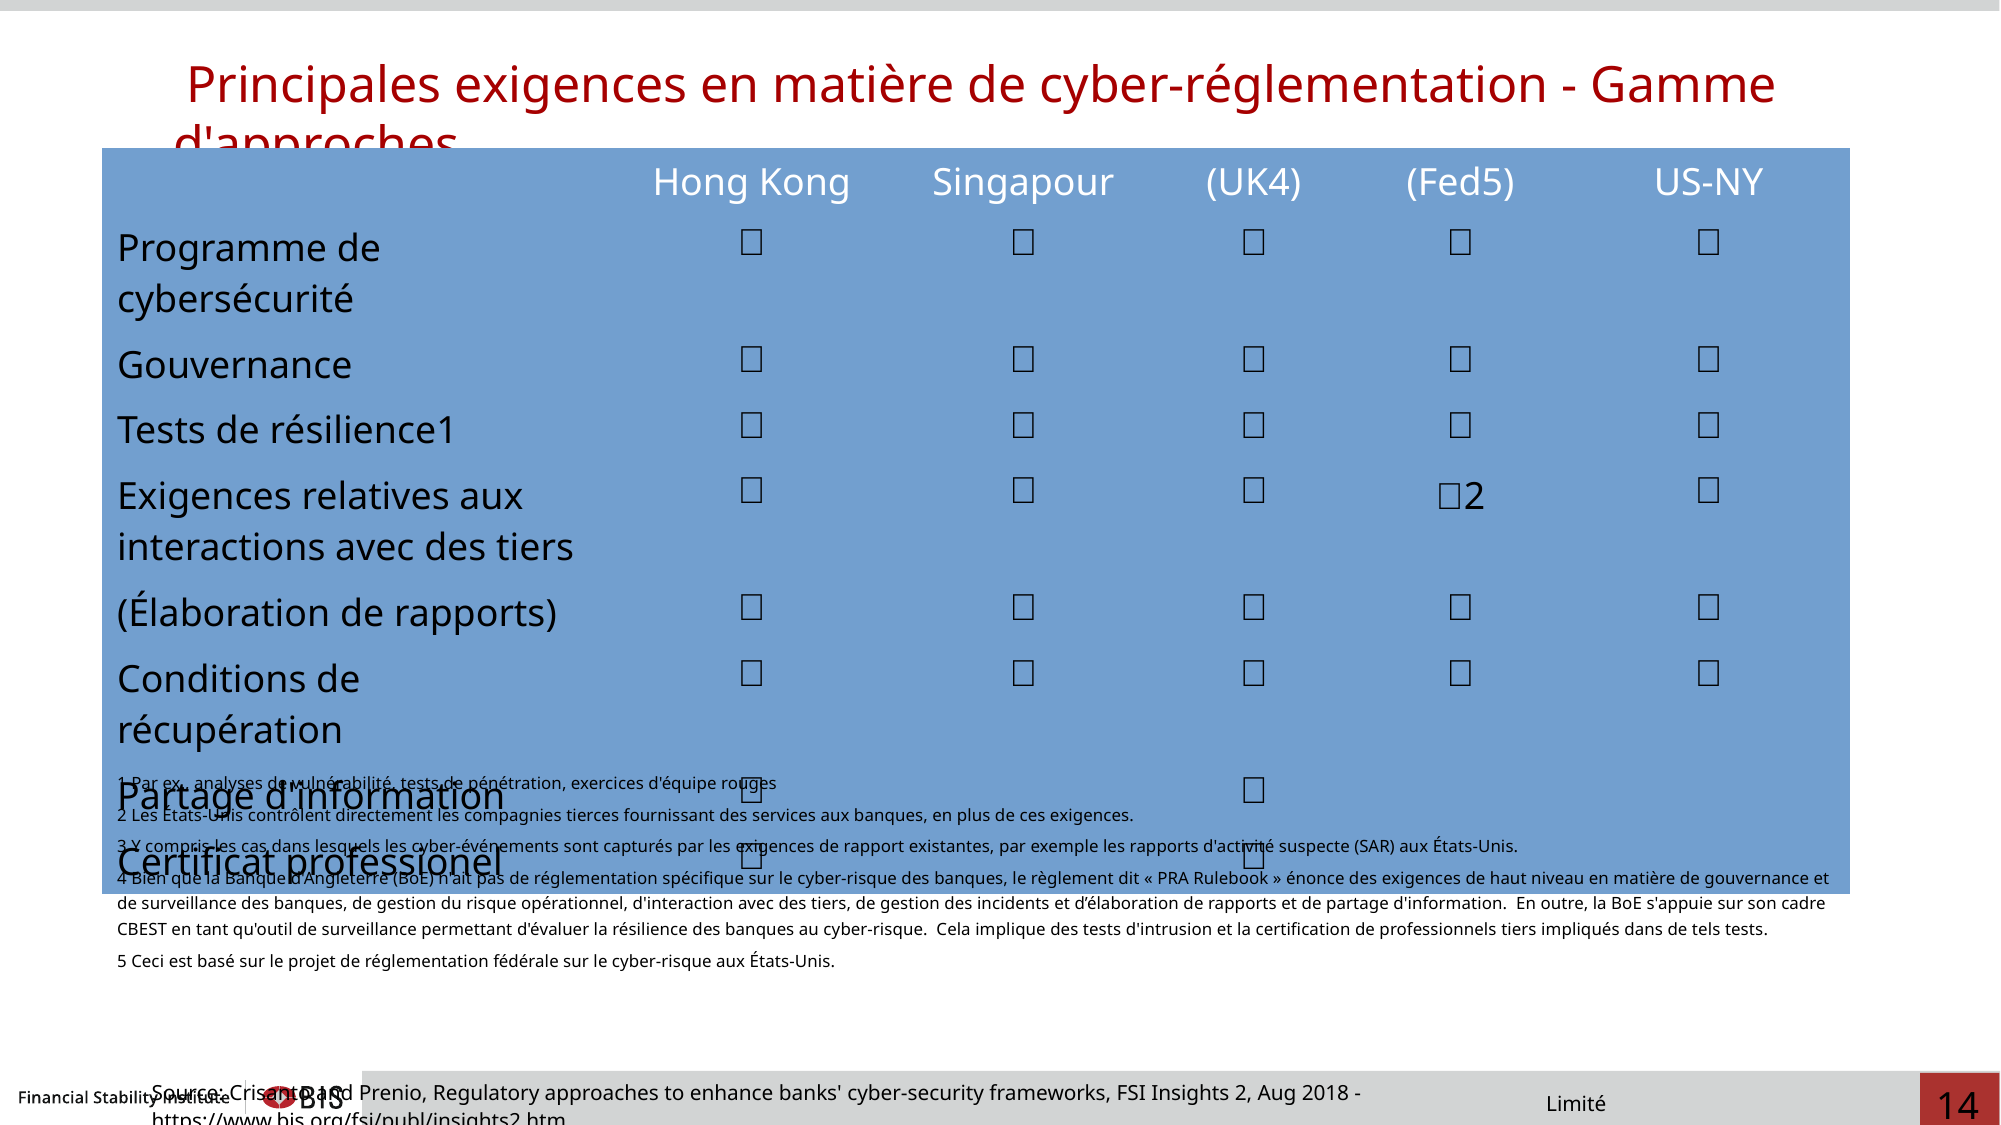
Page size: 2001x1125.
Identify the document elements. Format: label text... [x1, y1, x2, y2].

table_cell  [1153, 331, 1354, 397]
list 1 Par ex., analyses de vulnérabilité, tests de pénétration, exercices d'équipe rouges 2 Les États-Unis contrôlent directement les compagnies tierces fournissant des services aux banques, en plus de ces exigences. 3 Y compris les cas dans lesquels les cyber-événements sont capturés par les exigences de rapport existantes, par exemple les rapports d'activité suspecte (SAR) aux États-Unis. 4 Bien que la Banque d'Angleterre (BoE) n'ait pas de réglementation spécifique sur le cyber-risque des banques, le règlement dit « PRA Rulebook » énonce des exigences de haut niveau en matière de gouvernance et de surveillance des banques, de gestion du risque opérationnel, d'interaction avec des tiers, de gestion des incidents et d’élaboration de rapports et de partage d'information. En outre, la BoE s'appuie sur son cadre CBEST en tant qu'outil de surveillance permettant d'évaluer la résilience des banques au cyber-risque. Cela implique des tests d'intrusion et la certification de professionnels tiers impliqués dans de tels tests. 5 Ceci est basé sur le projet de réglementation fédérale sur le cyber-risque aux États-Unis. [102, 761, 1851, 986]
table_cell Exigences relatives aux interactions avec des tiers [102, 463, 610, 579]
table_cell  [610, 463, 894, 579]
table_cell  [894, 331, 1153, 397]
table_cell  [1354, 331, 1567, 397]
table_cell  [1153, 214, 1354, 331]
table_cell Tests de résilience1 [102, 397, 610, 463]
table_cell  [894, 645, 1153, 761]
table_header (Fed5) [1354, 148, 1567, 214]
table_cell  [610, 645, 894, 761]
table_cell  [610, 397, 894, 463]
table_cell Programme de cybersécurité [102, 214, 610, 331]
table_cell  [1153, 579, 1354, 645]
table_cell  [894, 397, 1153, 463]
table_cell  [610, 214, 894, 331]
table_cell 2 [1354, 463, 1567, 579]
table_header US-NY [1567, 148, 1850, 214]
table_cell  [1354, 645, 1567, 761]
table_cell  [1567, 397, 1850, 463]
table_cell  [1153, 397, 1354, 463]
title Principales exigences en matière de cyber-réglementation - Gamme d'approches [173, 52, 1808, 130]
table_cell  [1567, 214, 1850, 331]
text_box [1921, 1074, 2000, 1125]
table_cell  [1567, 579, 1850, 645]
table_cell  [610, 579, 894, 645]
table_cell Conditions de récupération [102, 645, 610, 761]
table_cell (Élaboration de rapports) [102, 579, 610, 645]
table_cell Gouvernance [102, 331, 610, 397]
table_cell  [1354, 397, 1567, 463]
table_cell  [1567, 331, 1850, 397]
table_cell  [1153, 463, 1354, 579]
text_box Source: Crisanto and Prenio, Regulatory approaches to enhance banks' cyber-security frameworks, FSI Insights 2, Aug 2018 - https://www.bis.org/fsi/publ/insights2.htm [136, 1070, 1744, 1125]
table_cell  [1153, 645, 1354, 761]
table_header Singapour [894, 148, 1153, 214]
table_cell  [1567, 463, 1850, 579]
table_cell  [894, 214, 1153, 331]
table_cell  [894, 579, 1153, 645]
table_cell  [894, 463, 1153, 579]
table_cell  [1567, 645, 1850, 761]
table_cell  [1354, 579, 1567, 645]
table_header (UK4) [1153, 148, 1354, 214]
table_header Hong Kong [610, 148, 894, 214]
table_cell  [1354, 214, 1567, 331]
table_cell  [610, 331, 894, 397]
table_header [102, 148, 610, 214]
